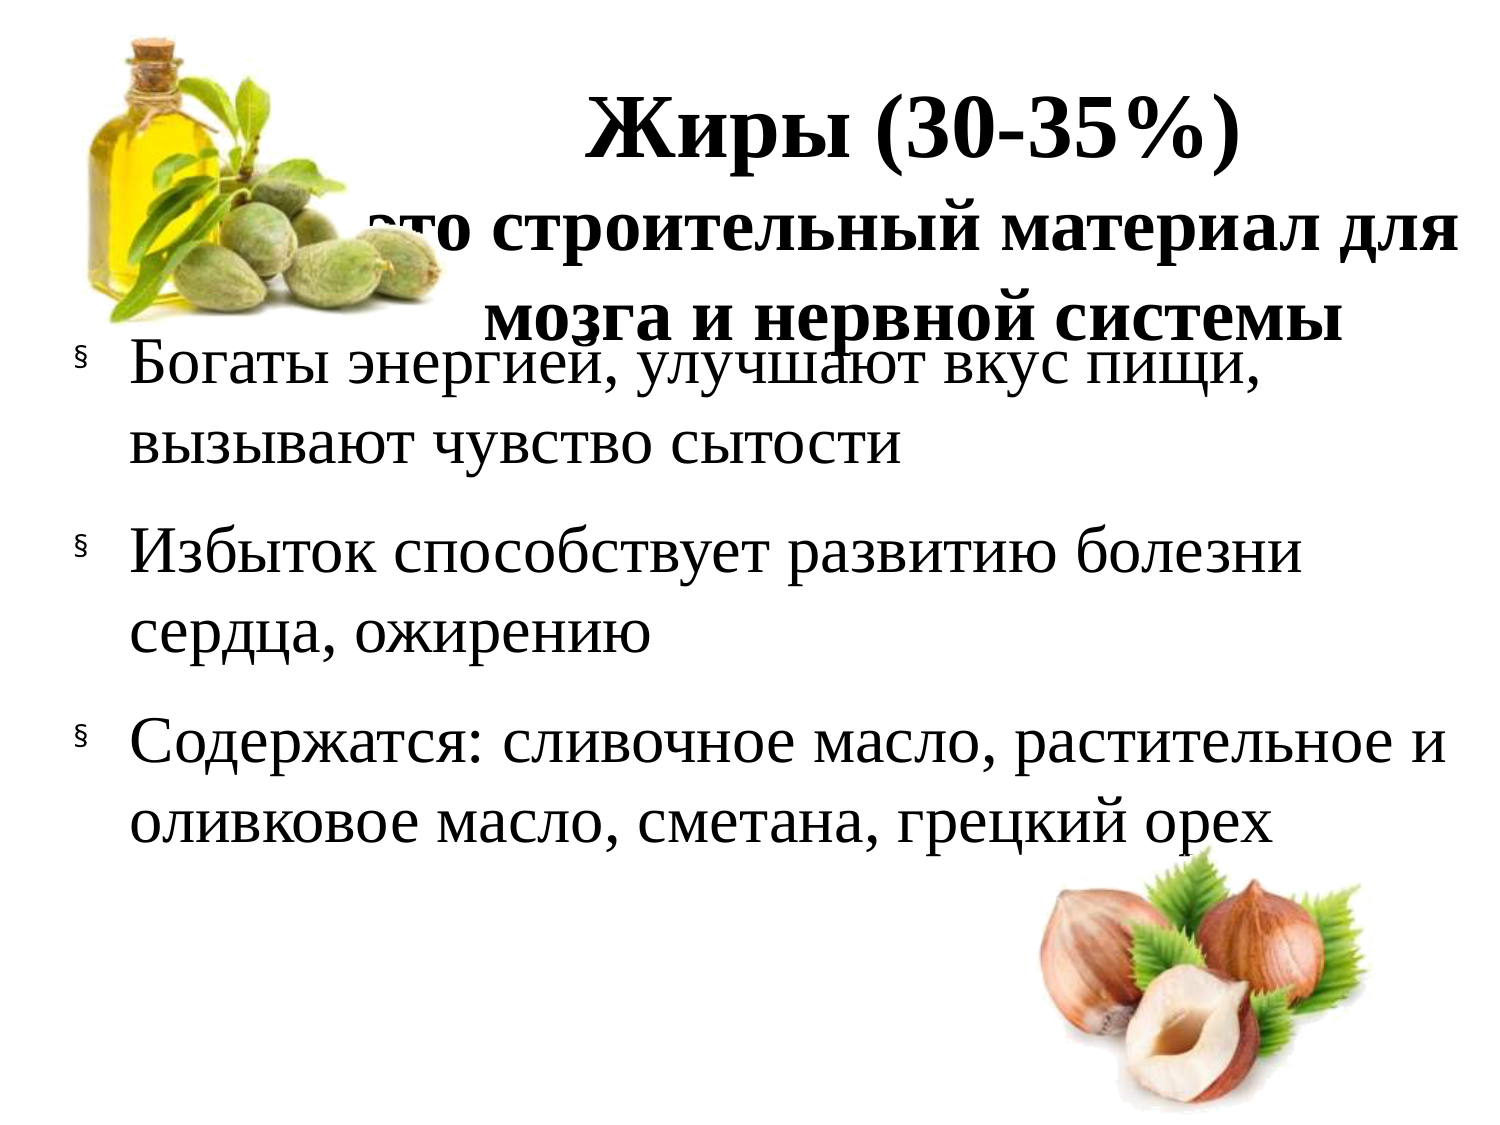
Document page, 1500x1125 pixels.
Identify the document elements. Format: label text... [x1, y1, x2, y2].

picture [82, 35, 447, 329]
list Богаты энергией, улучшают вкус пищи, вызывают чувство сытости Избыток способствует развитию болезни сердца, ожирению Содержатся: сливочное масло, растительное и оливковое масло, сметана, грецкий орех [58, 309, 1500, 1125]
title Жиры (30-35%) это строительный материал для мозга и нервной системы [447, 58, 1500, 247]
picture [1019, 831, 1389, 1125]
